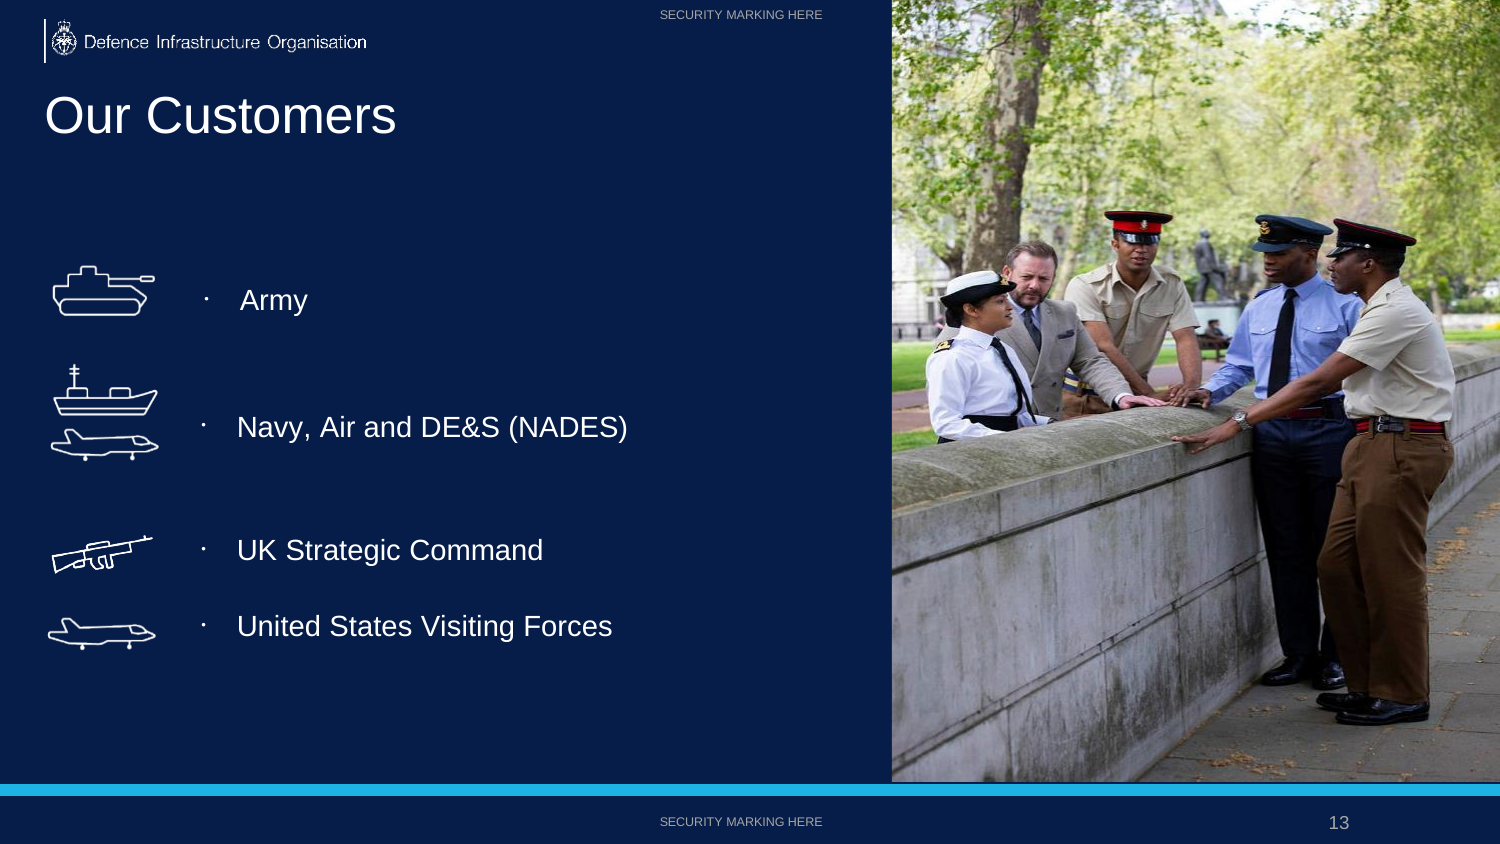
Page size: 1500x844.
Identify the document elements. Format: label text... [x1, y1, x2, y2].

picture [44, 230, 163, 680]
text_box Army [193, 275, 686, 323]
text_box United States Visiting Forces [190, 602, 683, 649]
text_box Navy, Air and DE&S (NADES) [190, 402, 683, 485]
title Our Customers [44, 88, 758, 217]
text_box [892, 0, 1500, 781]
text_box [1328, 810, 1462, 833]
text_box UK Strategic Command [190, 525, 683, 573]
